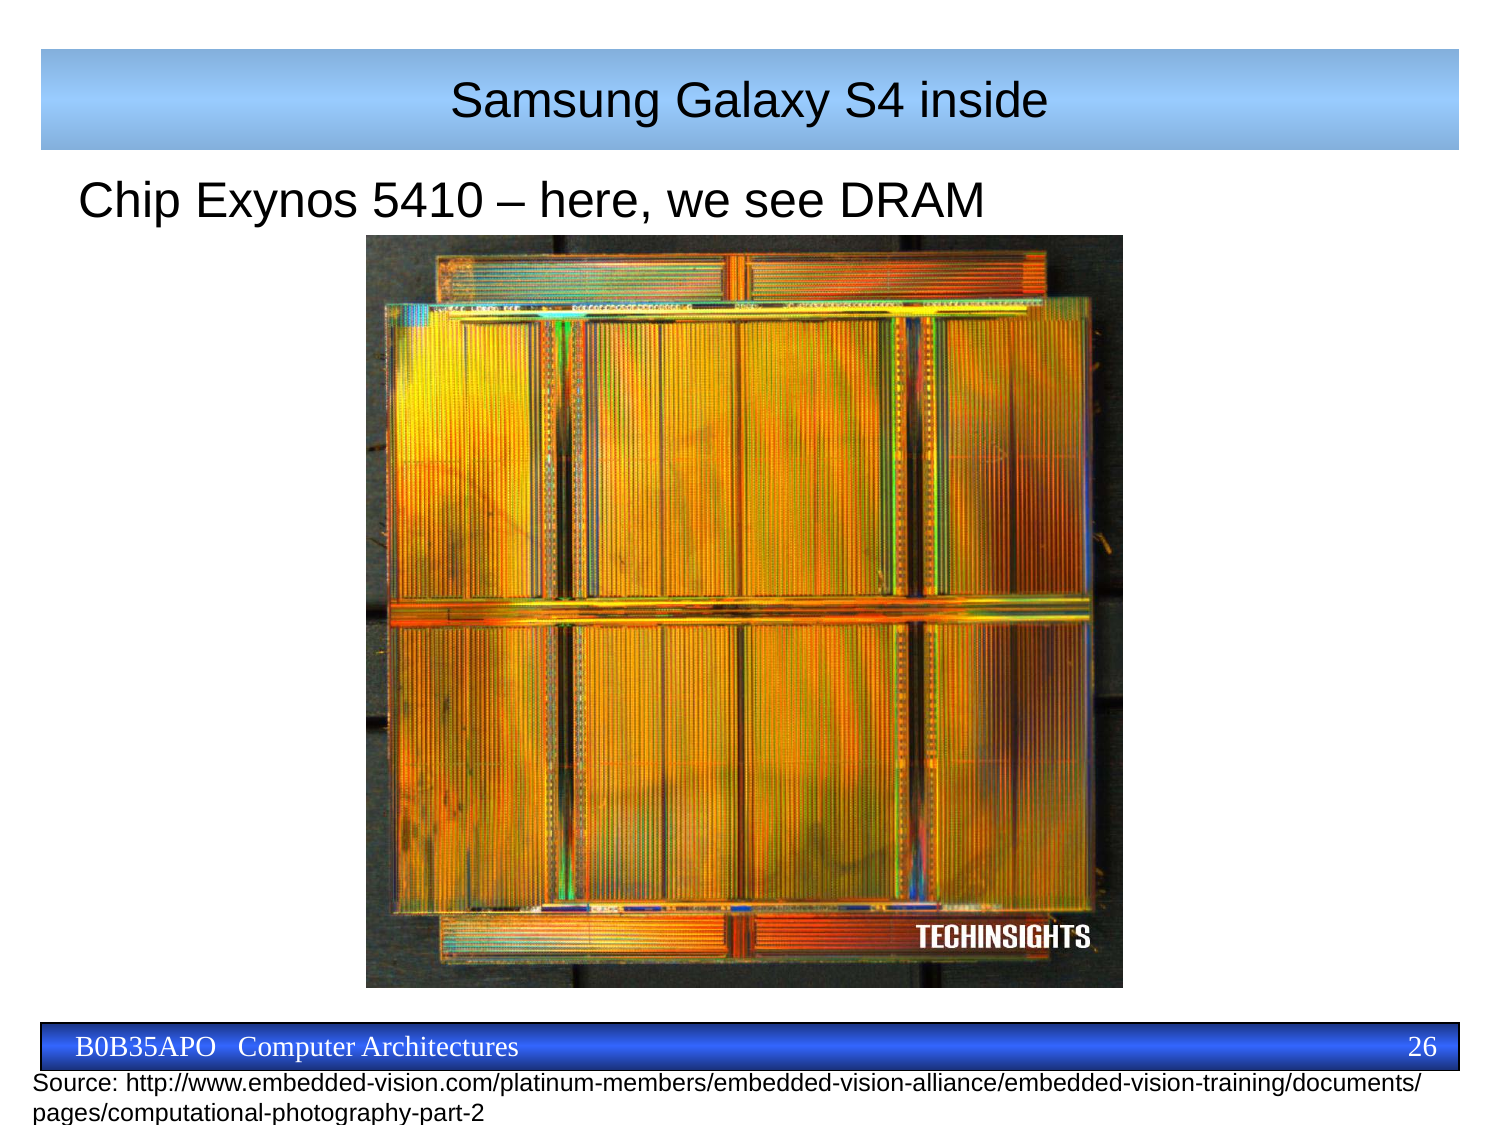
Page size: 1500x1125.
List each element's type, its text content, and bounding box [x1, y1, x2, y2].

text_box Chip Exynos 5410 – here, we see DRAM [63, 159, 1002, 235]
text_box Source: http://www.embedded-vision.com/platinum-members/embedded-vision-alliance/embedded-vision-training/documents/pages/computational-photography-part-2 [17, 1059, 1495, 1125]
title Samsung Galaxy S4 inside [41, 49, 1459, 150]
picture [366, 235, 1123, 988]
